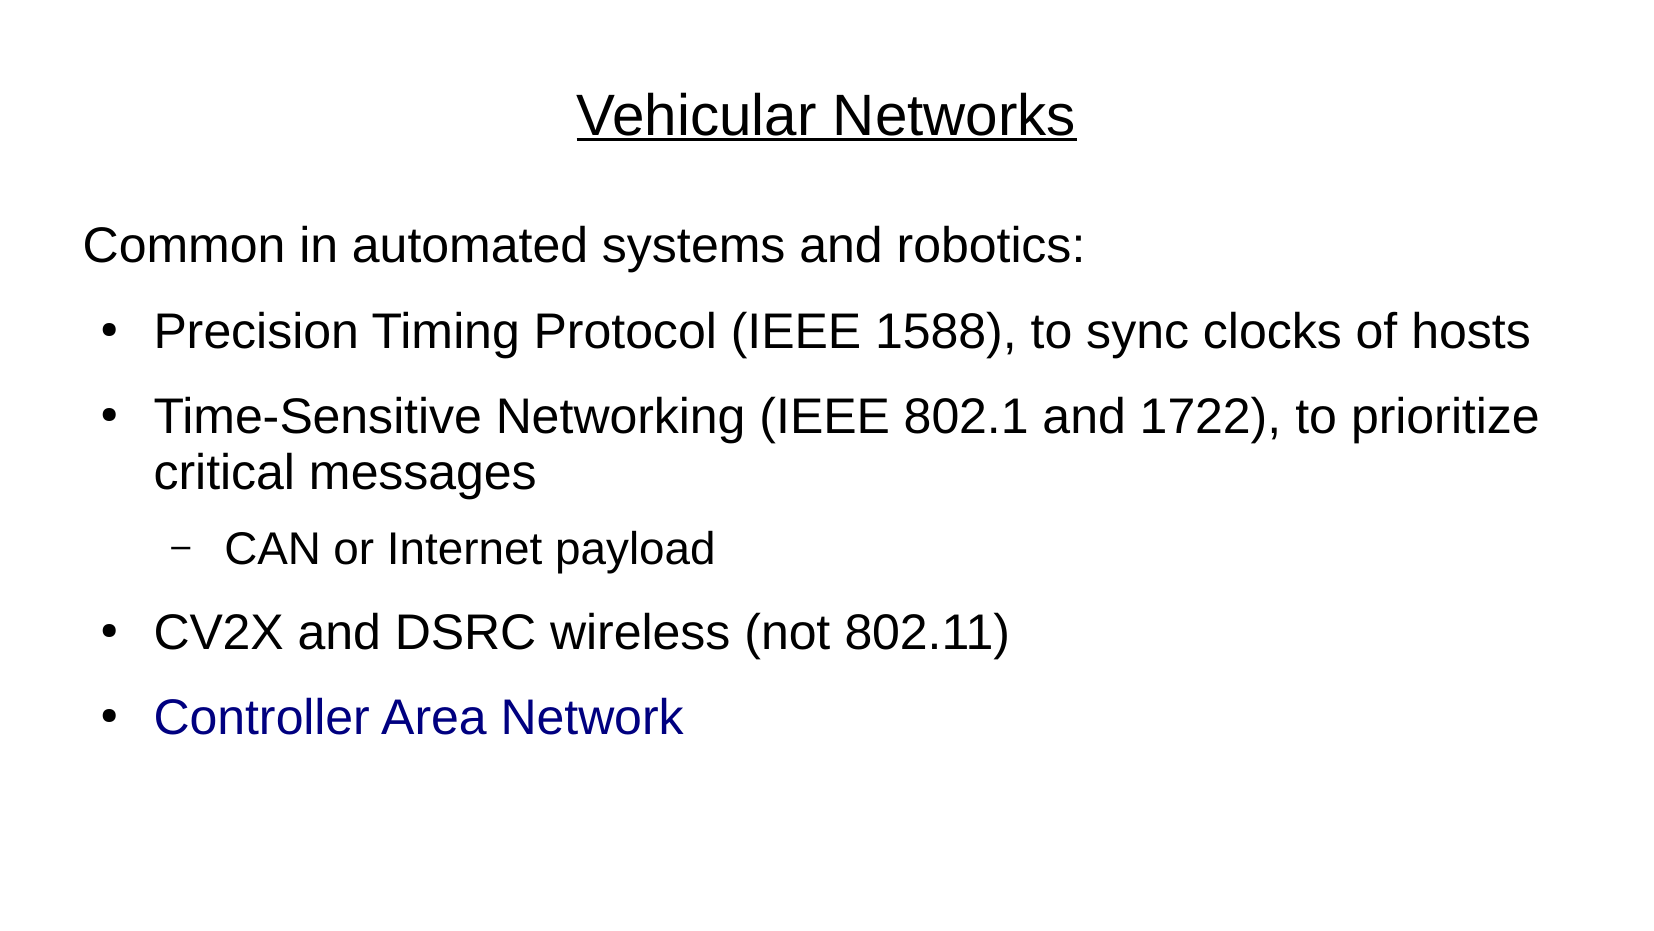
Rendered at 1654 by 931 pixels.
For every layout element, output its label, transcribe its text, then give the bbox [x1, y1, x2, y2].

list Common in automated systems and robotics: Precision Timing Protocol (IEEE 1588), to sync clocks of hosts Time-Sensitive Networking (IEEE 802.1 and 1722), to prioritize critical messages CAN or Internet payload CV2X and DSRC wireless (not 802.11) Controller Area Network [82, 217, 1571, 758]
title Vehicular Networks [82, 37, 1571, 193]
